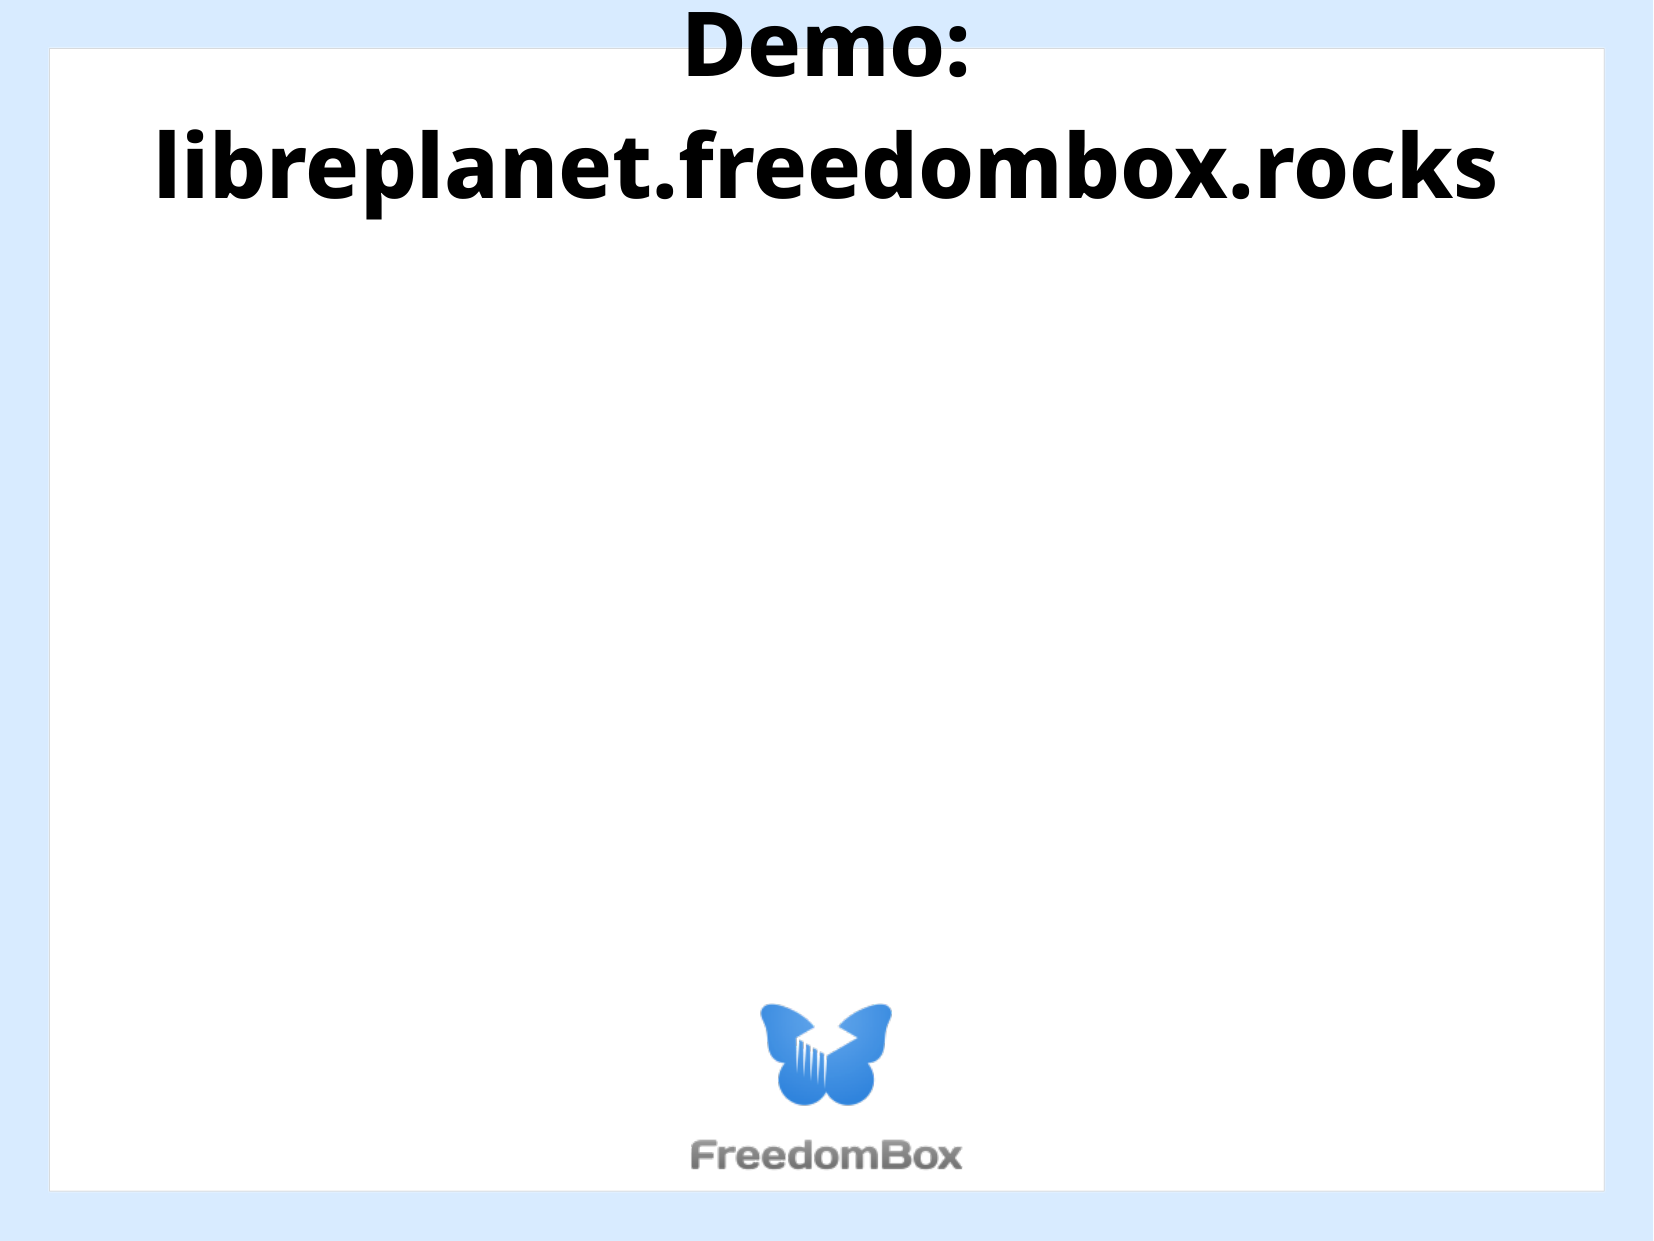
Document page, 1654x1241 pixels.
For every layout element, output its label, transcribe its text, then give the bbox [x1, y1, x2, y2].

subtitle Demo: libreplanet.freedombox.rocks [82, 49, 1571, 1010]
picture [0, 0, 1654, 1241]
